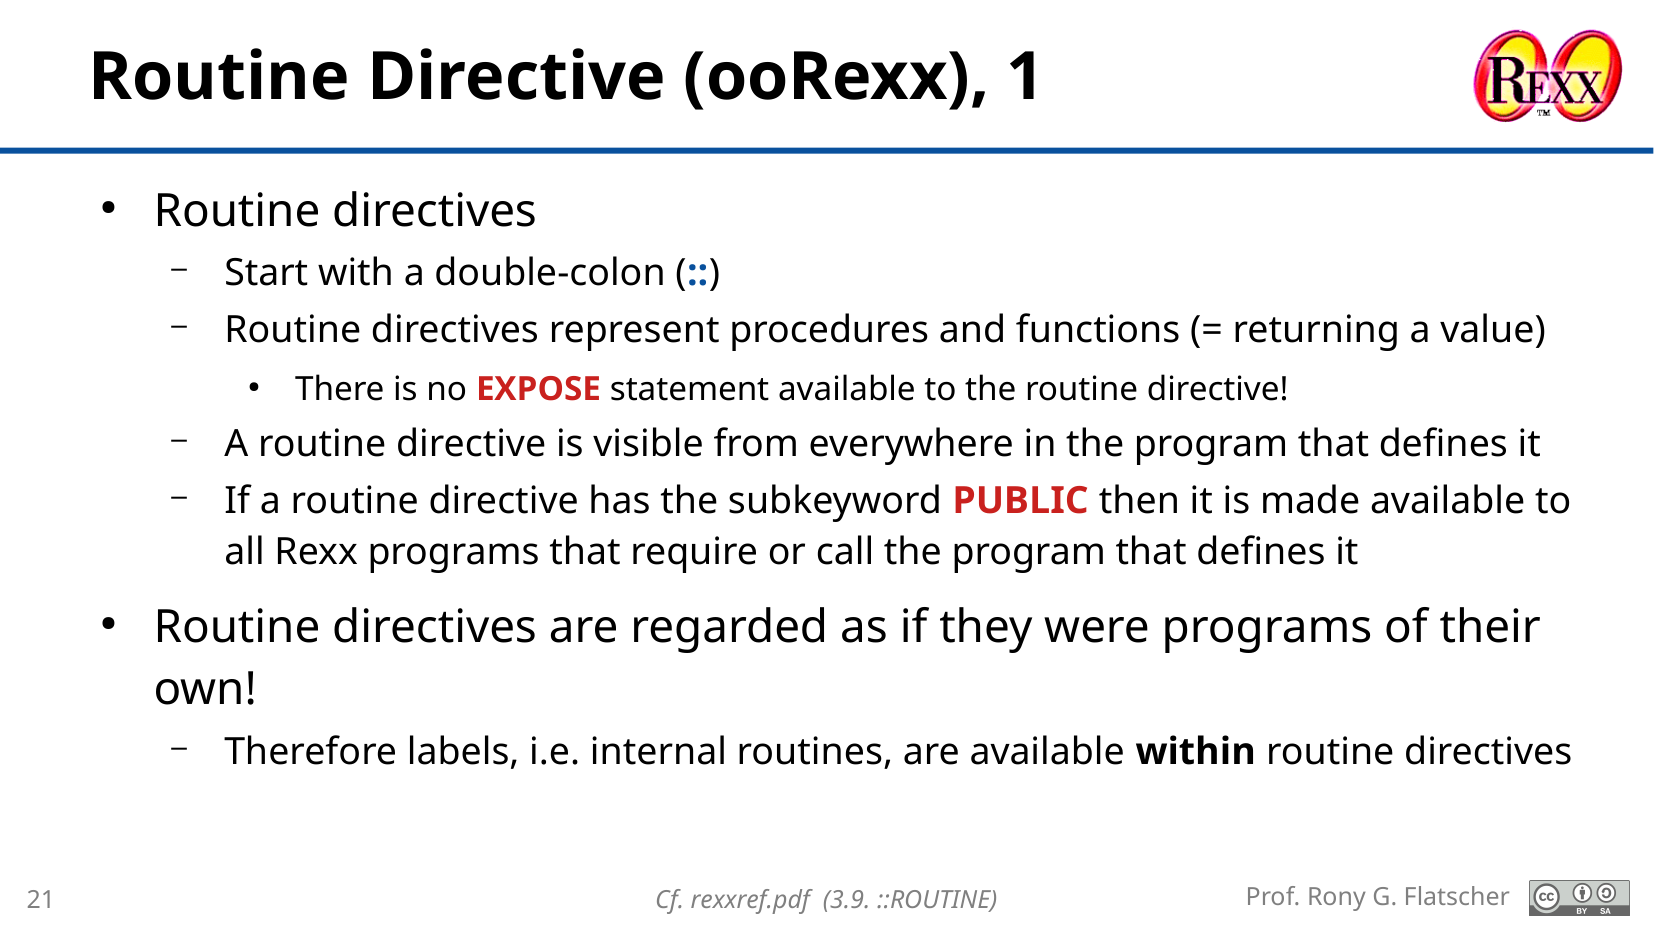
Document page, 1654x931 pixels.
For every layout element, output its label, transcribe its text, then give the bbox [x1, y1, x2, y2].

text_box Cf. rexxref.pdf (3.9. ::ROUTINE) [0, 874, 1654, 922]
list Routine directives Start with a double-colon (::) Routine directives represent procedures and functions (= returning a value) There is no EXPOSE statement available to the routine directive! A routine directive is visible from everywhere in the program that defines it If a routine directive has the subkeyword PUBLIC then it is made available to all Rexx programs that require or call the program that defines it Routine directives are regarded as if they were programs of their own! Therefore labels, i.e. internal routines, are available within routine directives [82, 177, 1595, 857]
title Routine Directive (ooRexx), 1 [29, 0, 1654, 148]
